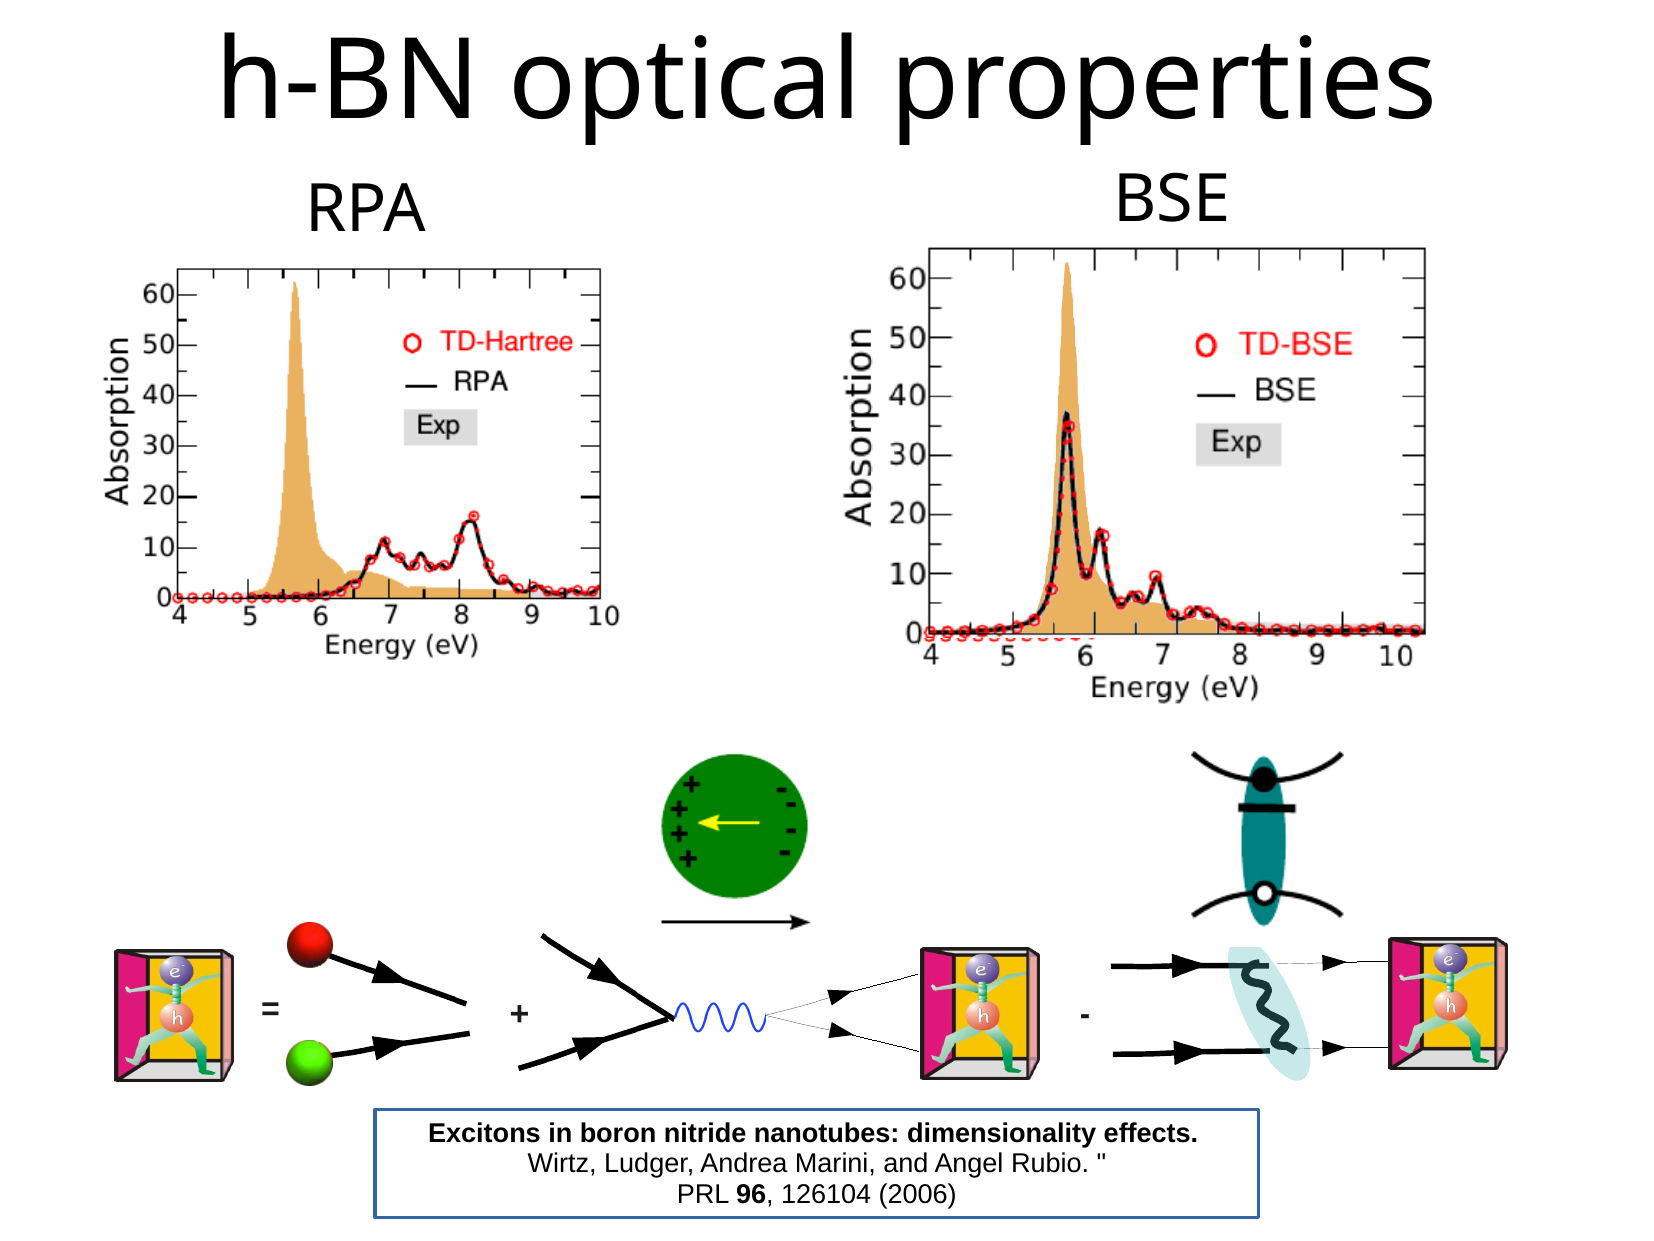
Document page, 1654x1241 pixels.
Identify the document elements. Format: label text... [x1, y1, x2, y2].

text_box BSE [1092, 154, 1252, 237]
title h-BN optical properties [82, 2, 1571, 148]
text_box RPA [240, 155, 492, 256]
picture [94, 714, 1541, 1104]
text_box Excitons in boron nitride nanotubes: dimensionality effects. Wirtz, Ludger, Andrea Marini, and Angel Rubio. " PRL 96, 126104 (2006) [375, 1109, 1259, 1218]
picture [839, 230, 1450, 713]
picture [75, 224, 673, 691]
